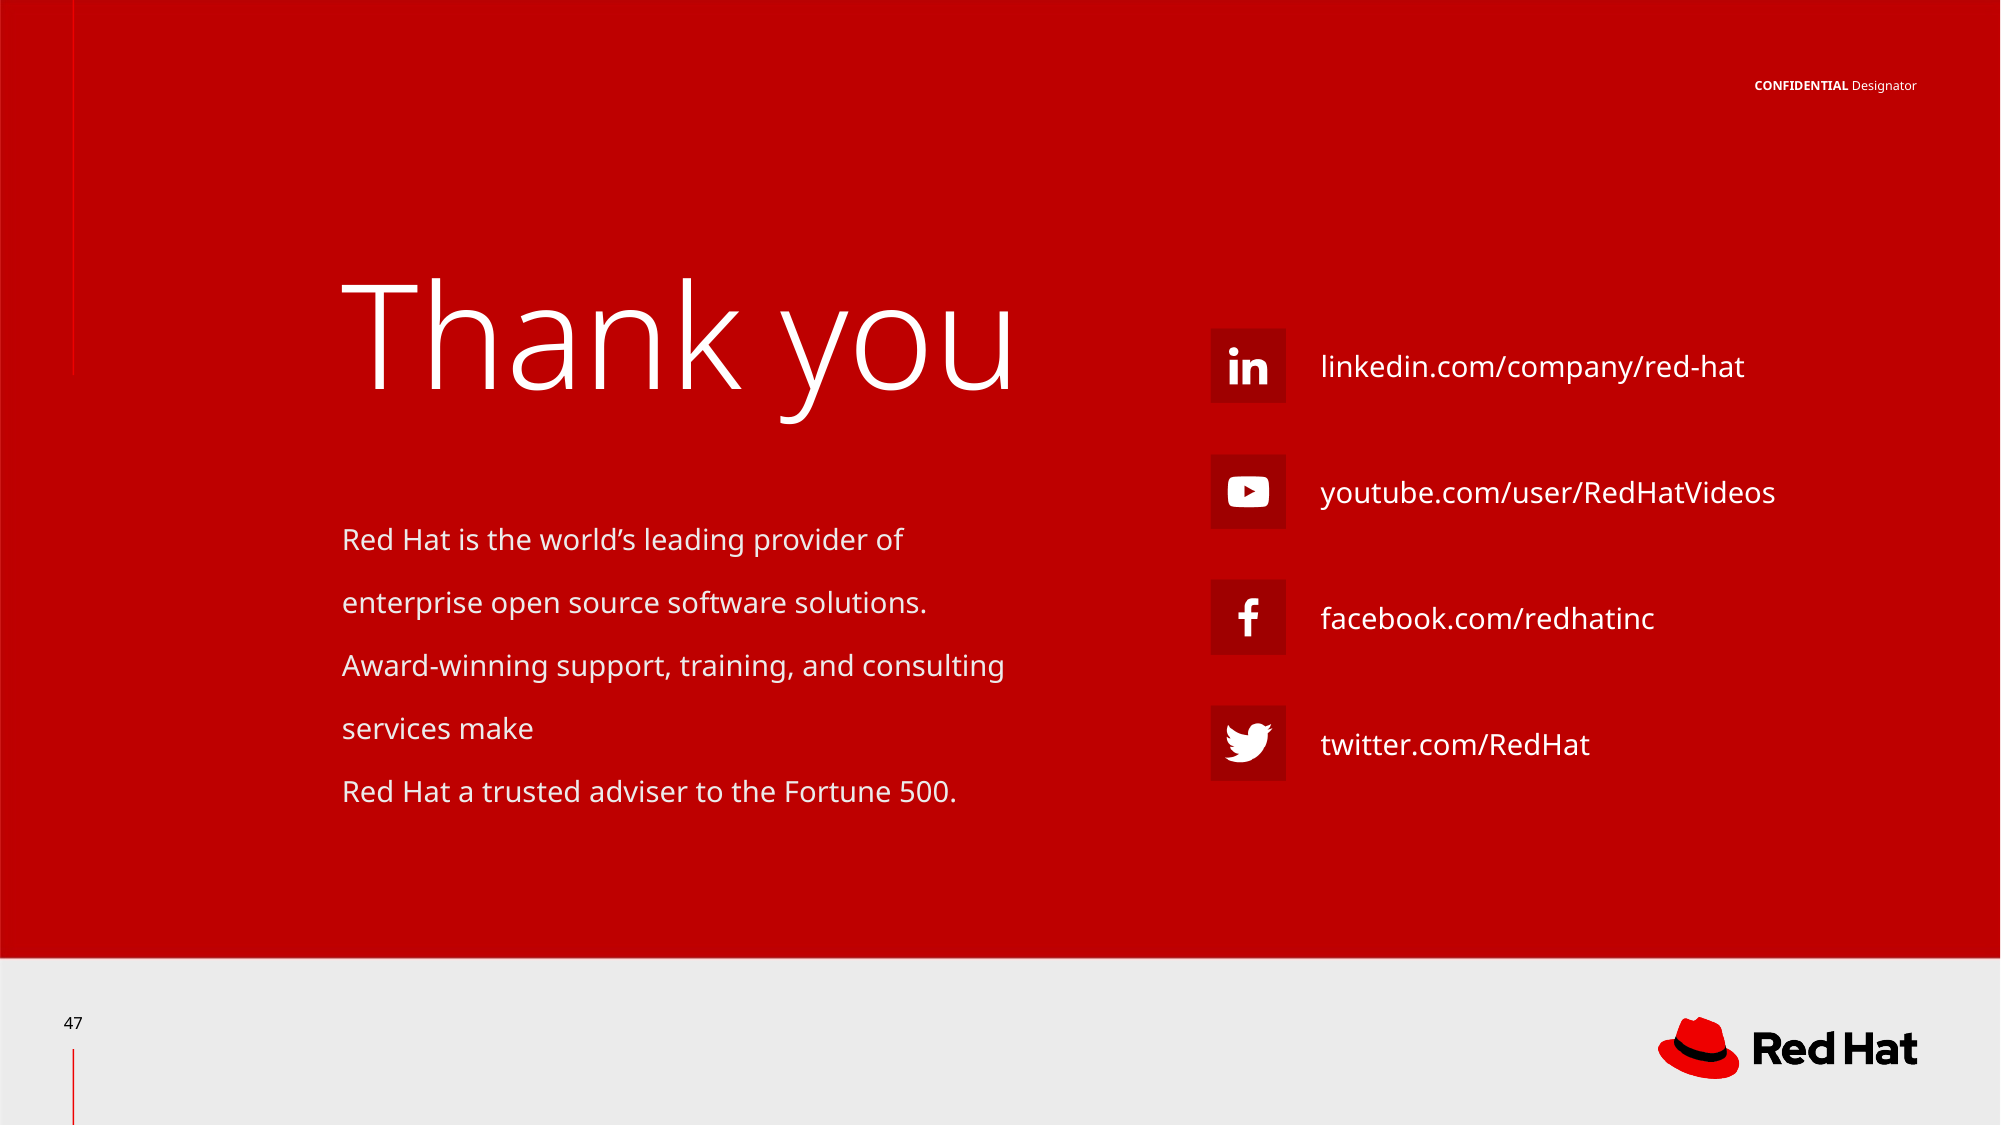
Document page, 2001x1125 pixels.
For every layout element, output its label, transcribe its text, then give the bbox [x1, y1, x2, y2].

text_box Red Hat is the world’s leading provider of enterprise open source software solutions. Award-winning support, training, and consulting services make Red Hat a trusted adviser to the Fortune 500. [341, 493, 1022, 744]
picture [0, 0, 2001, 1125]
title Thank you [341, 93, 1147, 419]
